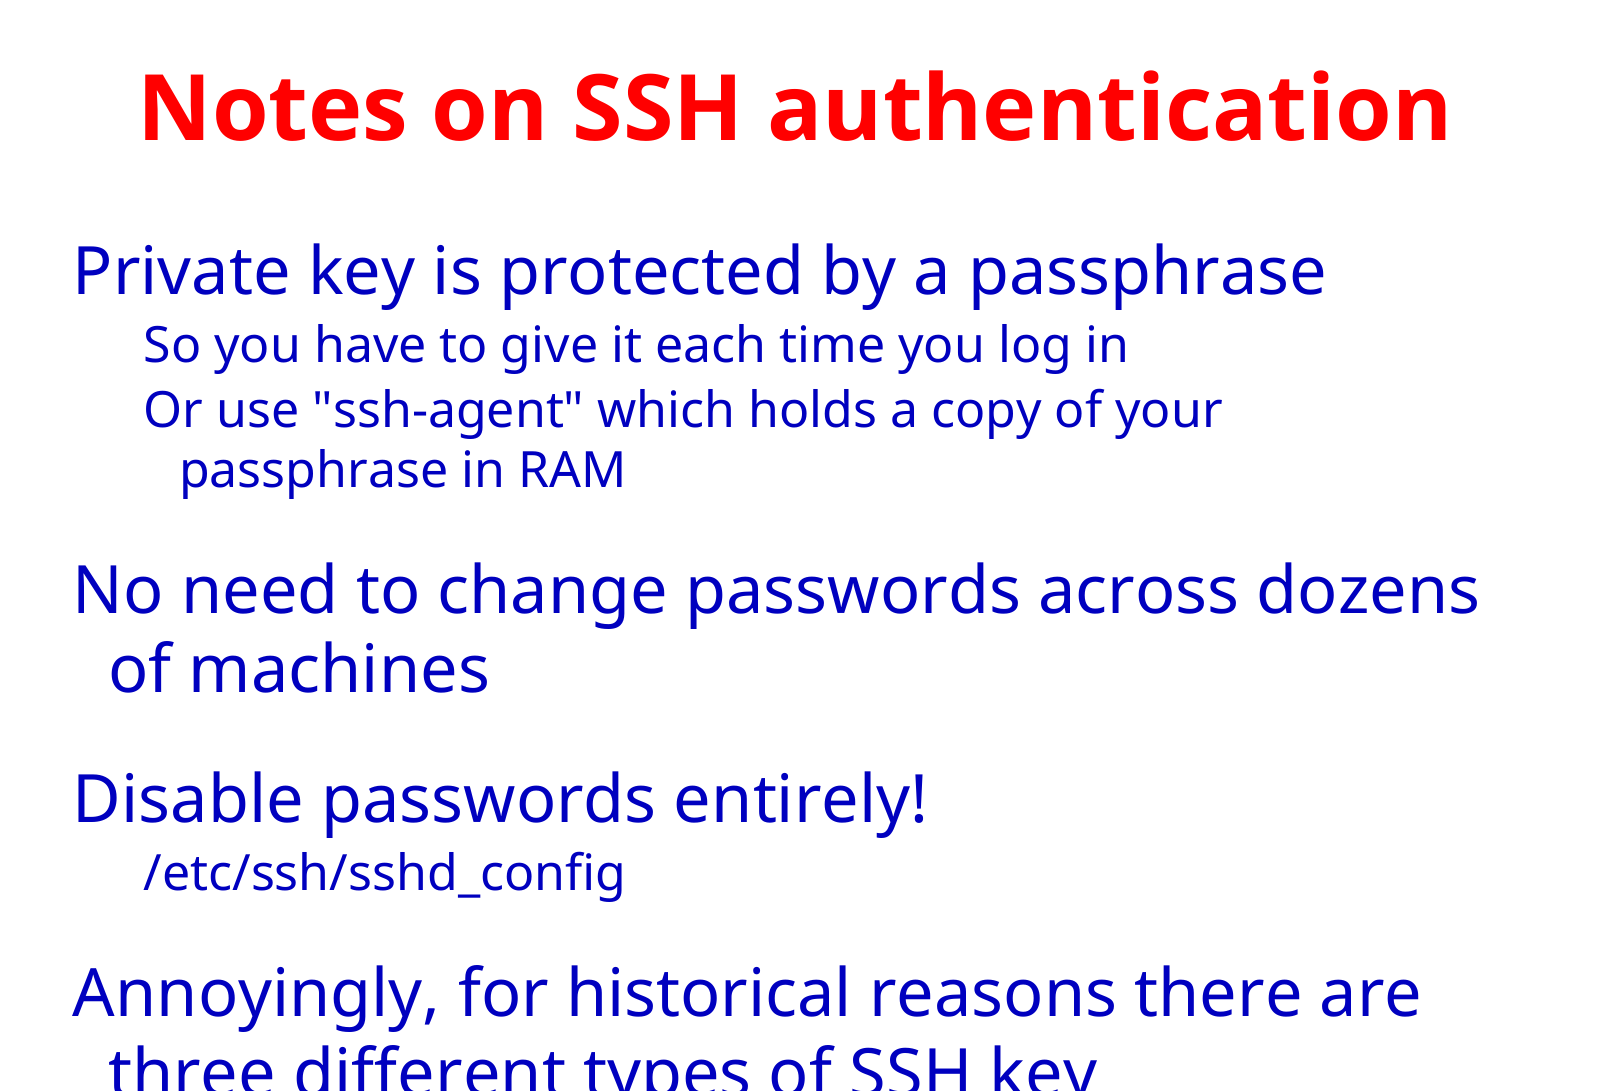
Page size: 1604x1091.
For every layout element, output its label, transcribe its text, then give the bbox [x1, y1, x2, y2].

list Private key is protected by a passphrase So you have to give it each time you log in Or use "ssh-agent" which holds a copy of your passphrase in RAM No need to change passwords across dozens of machines Disable passwords entirely! /etc/ssh/sshd_config Annoyingly, for historical reasons there are three different types of SSH key SSH1 RSA, SSH2 DSA, SSH2 RSA [37, 230, 1492, 1091]
title Notes on SSH authentication [73, 39, 1518, 212]
